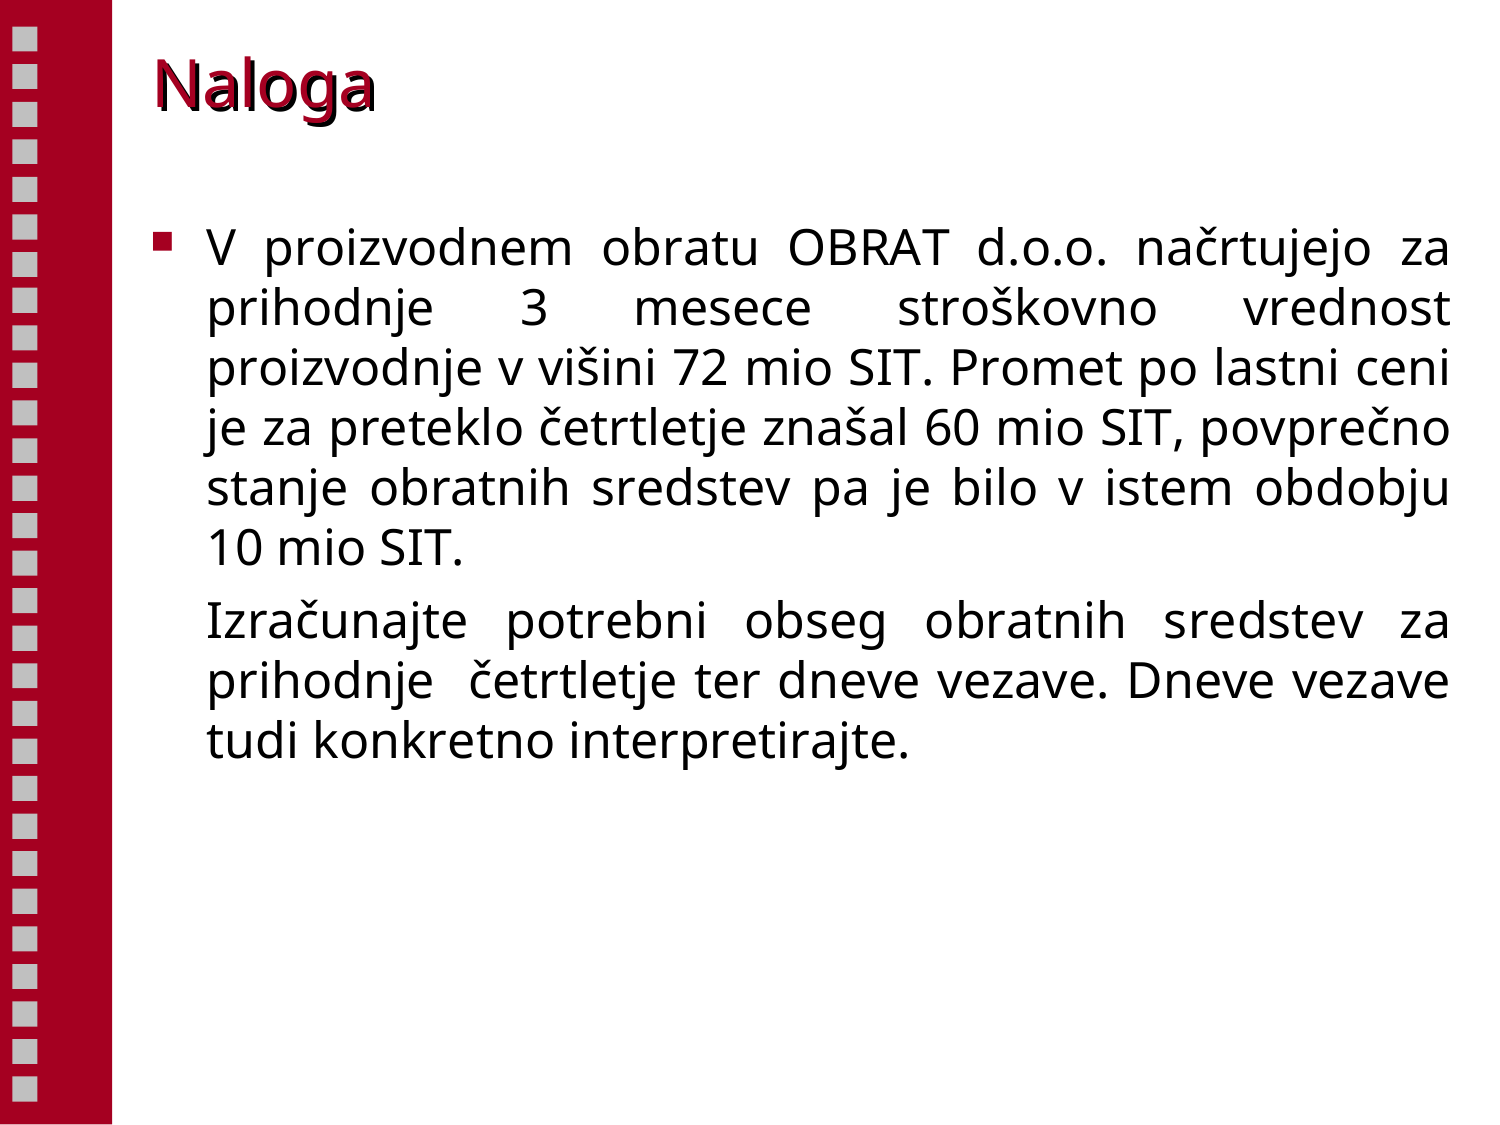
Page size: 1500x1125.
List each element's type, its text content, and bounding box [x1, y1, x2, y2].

title Naloga [136, 30, 1412, 131]
list V proizvodnem obratu OBRAT d.o.o. načrtujejo za prihodnje 3 mesece stroškovno vrednost proizvodnje v višini 72 mio SIT. Promet po lastni ceni je za preteklo četrtletje znašal 60 mio SIT, povprečno stanje obratnih sredstev pa je bilo v istem obdobju 10 mio SIT. Izračunajte potrebni obseg obratnih sredstev za prihodnje četrtletje ter dneve vezave. Dneve vezave tudi konkretno interpretirajte. [135, 207, 1467, 1059]
